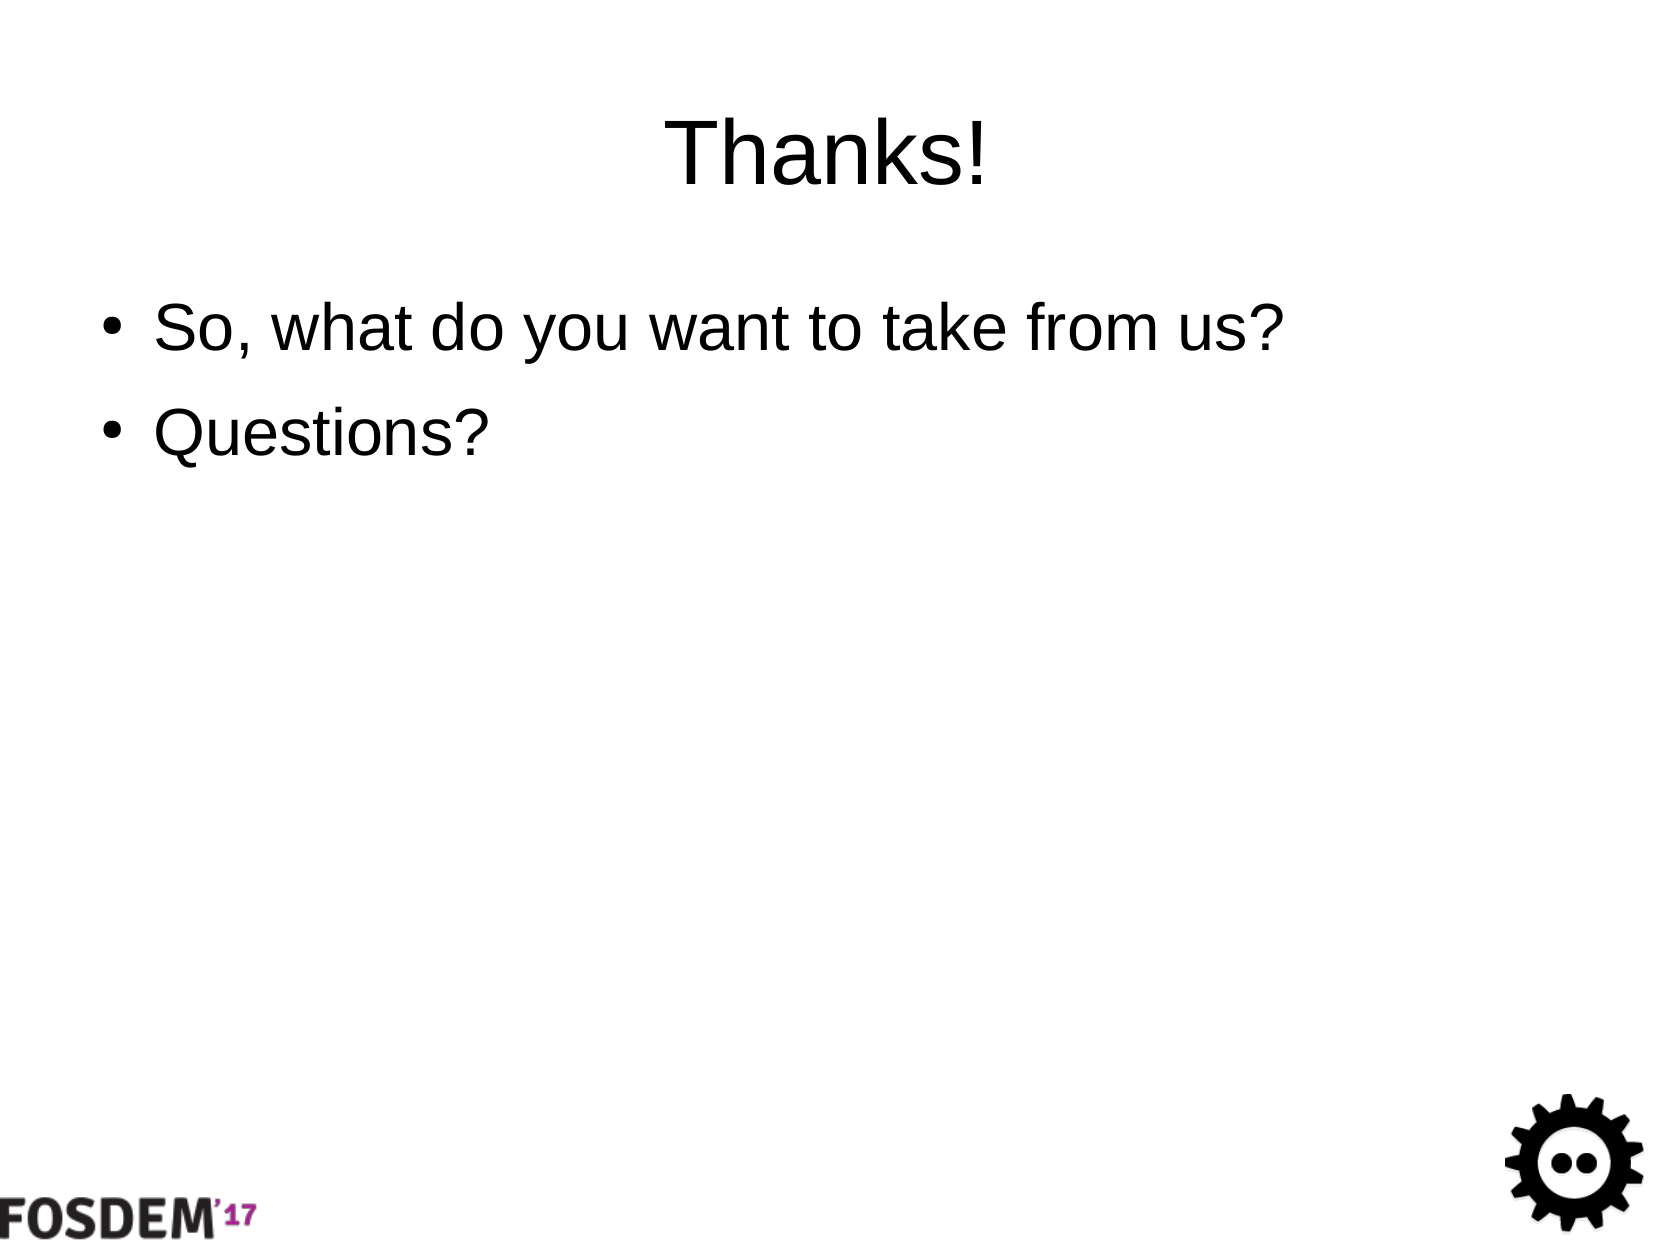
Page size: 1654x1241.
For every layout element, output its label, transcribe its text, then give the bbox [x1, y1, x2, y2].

title Thanks! [82, 49, 1571, 257]
picture [1505, 1094, 1648, 1235]
list So, what do you want to take from us? Questions? [82, 290, 1571, 1010]
picture [0, 1196, 258, 1241]
